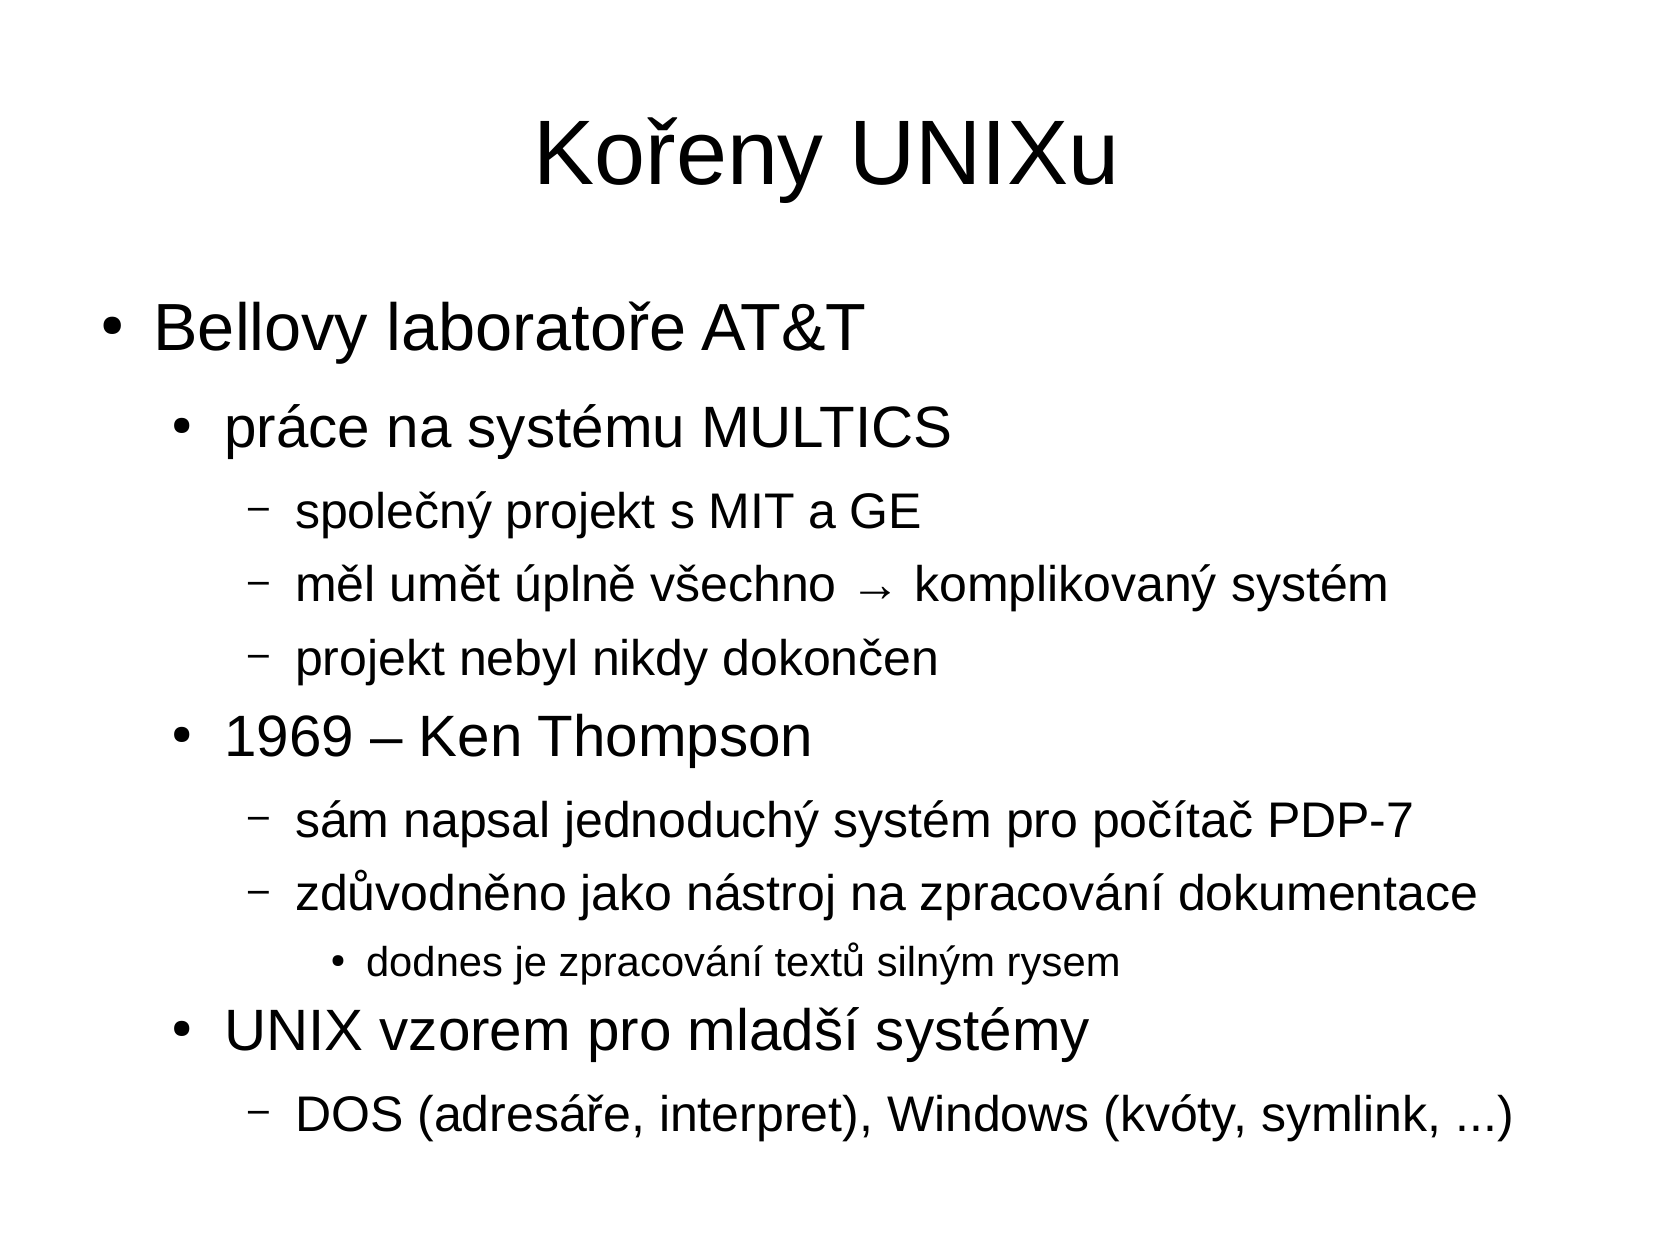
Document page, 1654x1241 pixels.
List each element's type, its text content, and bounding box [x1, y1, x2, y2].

title Kořeny UNIXu [82, 56, 1571, 250]
list Bellovy laboratoře AT&T práce na systému MULTICS společný projekt s MIT a GE měl umět úplně všechno → komplikovaný systém projekt nebyl nikdy dokončen 1969 – Ken Thompson sám napsal jednoduchý systém pro počítač PDP-7 zdůvodněno jako nástroj na zpracování dokumentace dodnes je zpracování textů silným rysem UNIX vzorem pro mladší systémy DOS (adresáře, interpret), Windows (kvóty, symlink, ...) [82, 290, 1571, 1142]
